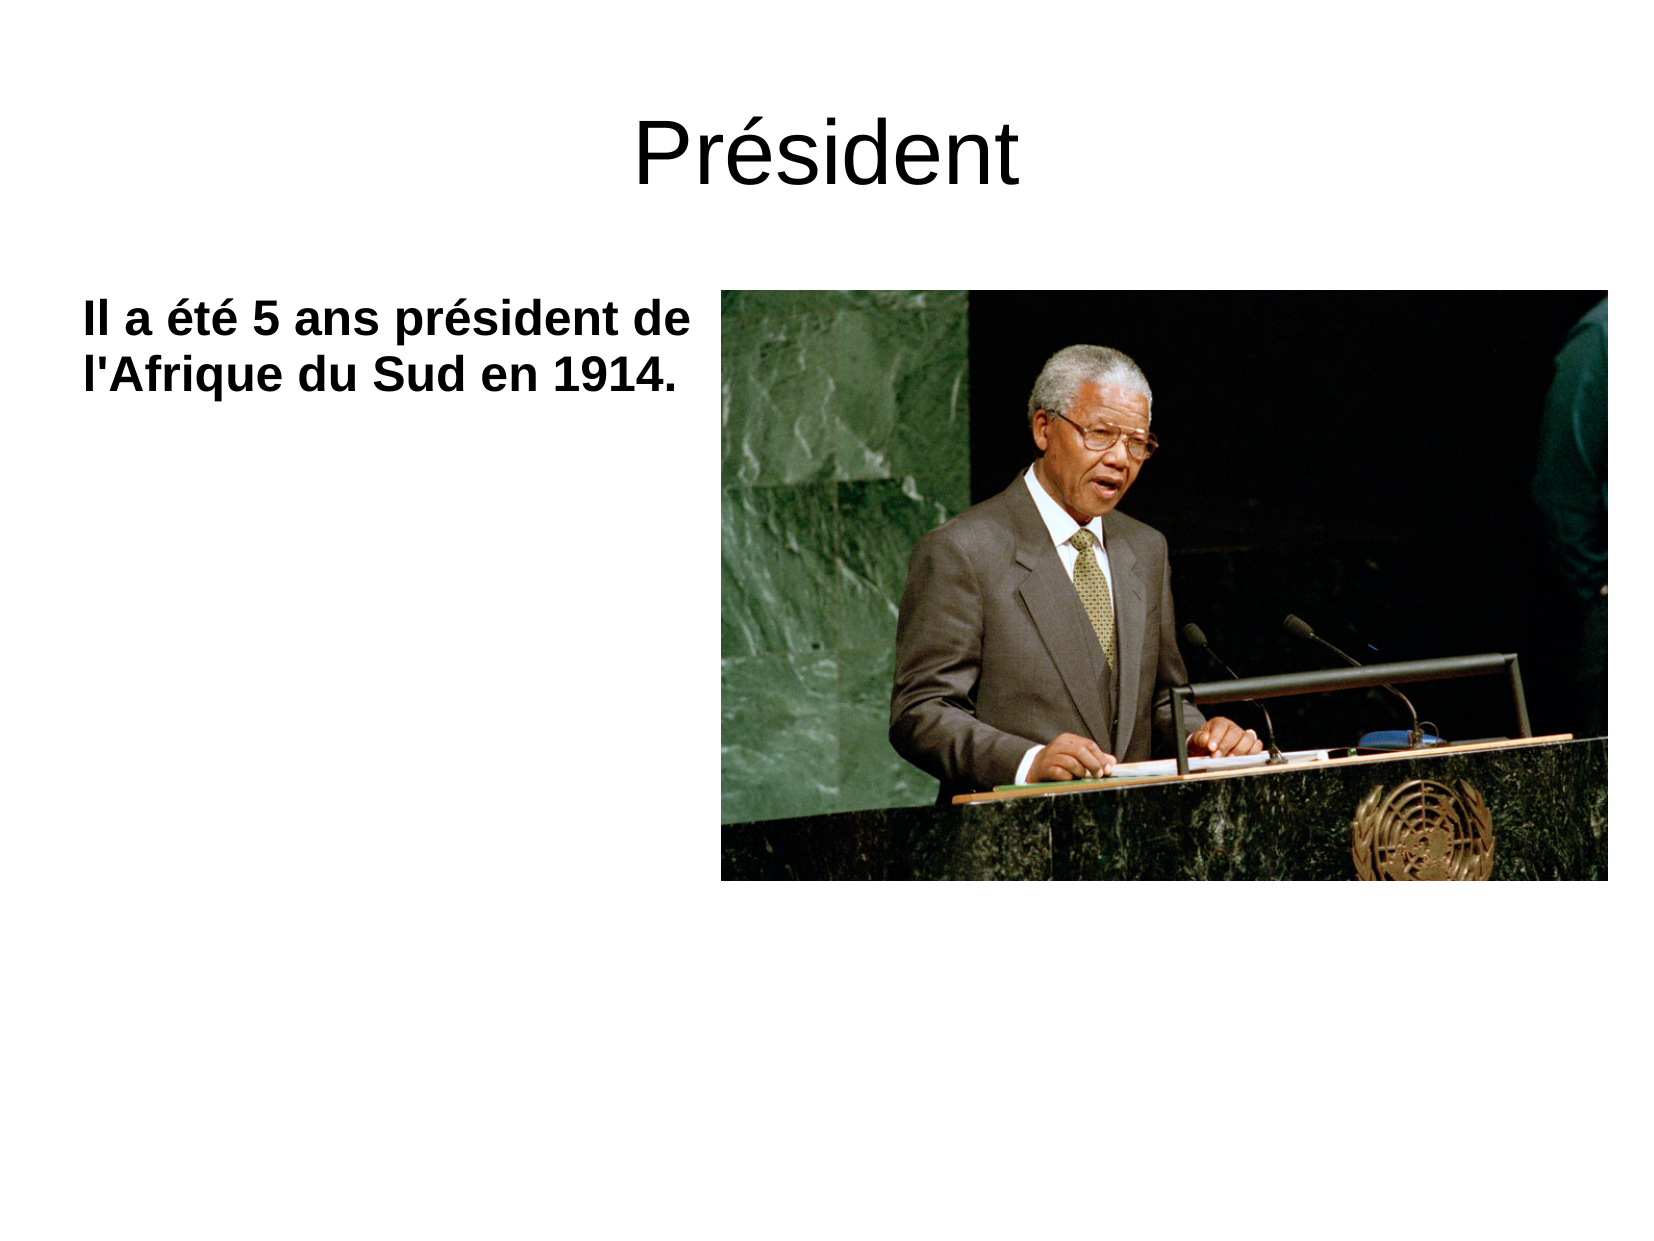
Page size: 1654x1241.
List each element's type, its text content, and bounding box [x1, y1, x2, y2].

title Président [82, 49, 1571, 257]
list Il a été 5 ans président de l'Afrique du Sud en 1914. [82, 290, 809, 1010]
picture [721, 290, 1608, 881]
